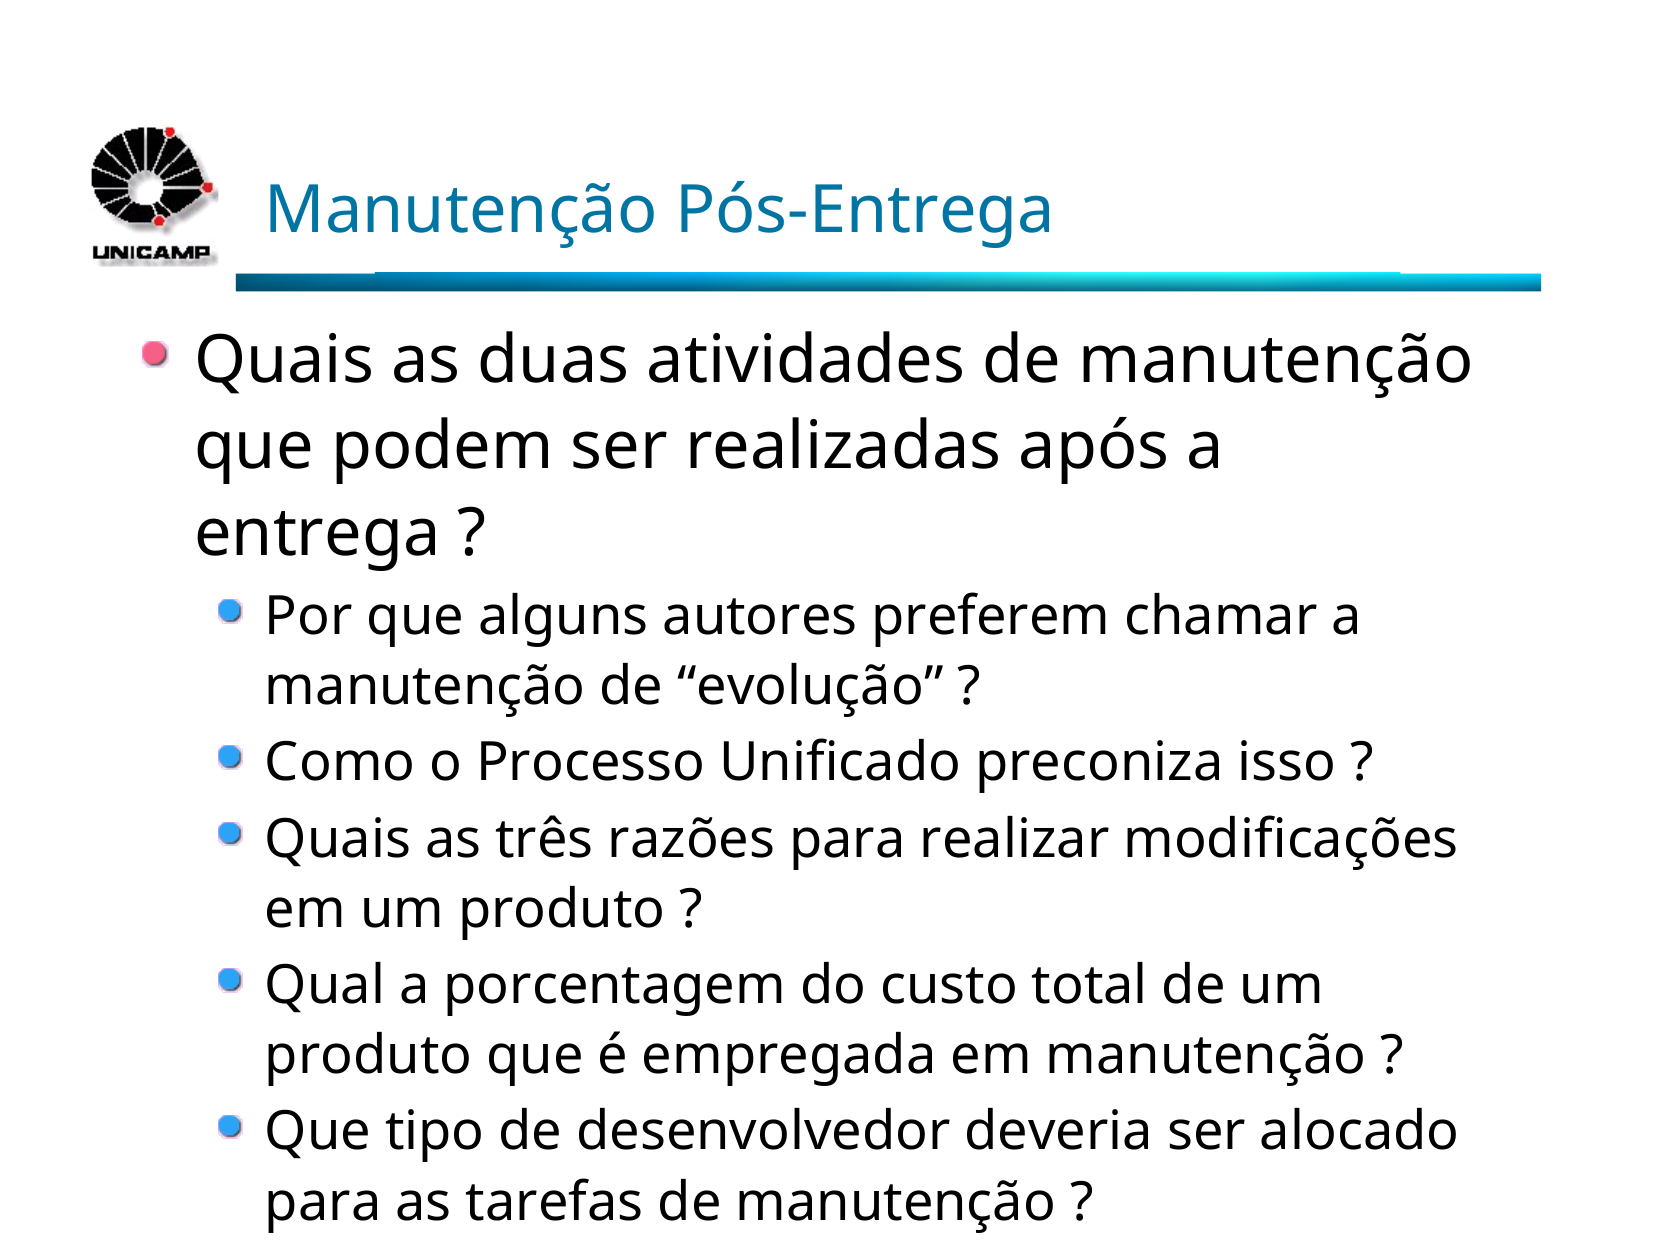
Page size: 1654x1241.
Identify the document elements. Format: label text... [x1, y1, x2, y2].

picture [125, 272, 1654, 295]
title Manutenção Pós-Entrega [264, 42, 1534, 250]
list Quais as duas atividades de manutenção que podem ser realizadas após a entrega ? Por que alguns autores preferem chamar a manutenção de “evolução” ? Como o Processo Unificado preconiza isso ? Quais as três razões para realizar modificações em um produto ? Qual a porcentagem do custo total de um produto que é empregada em manutenção ? Que tipo de desenvolvedor deveria ser alocado para as tarefas de manutenção ? E na prática, o que acontece ? [123, 313, 1536, 1133]
picture [217, 1133, 244, 1140]
